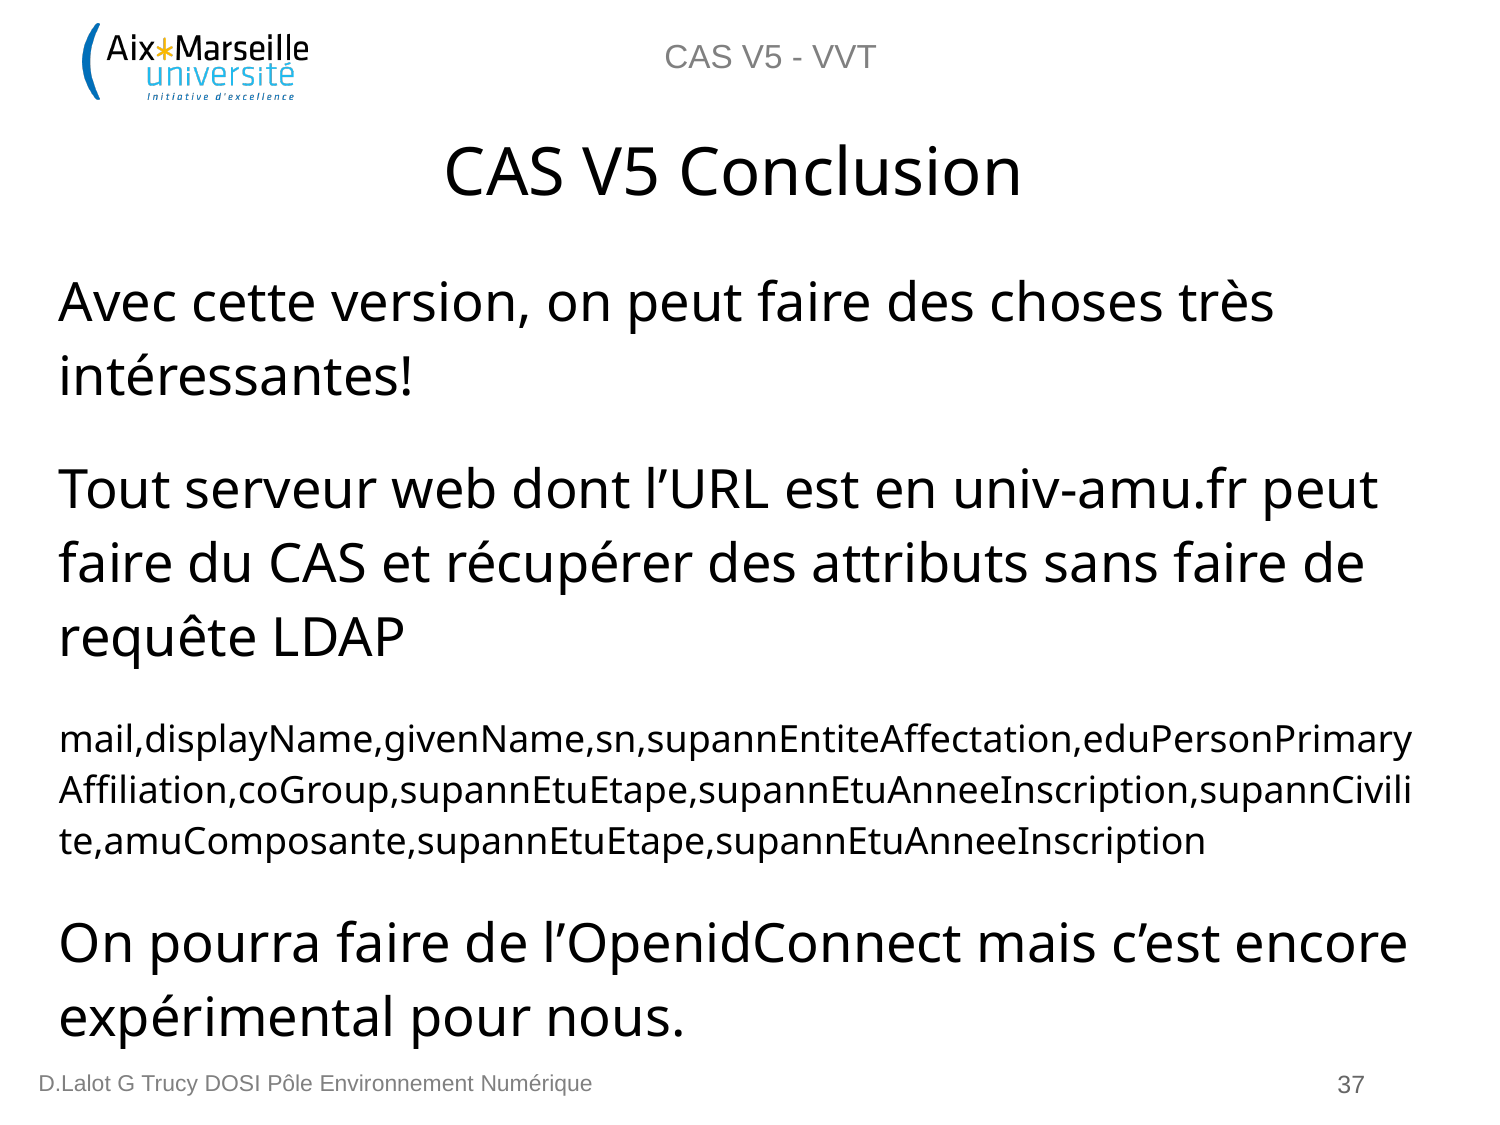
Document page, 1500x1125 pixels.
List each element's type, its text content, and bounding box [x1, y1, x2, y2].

list Avec cette version, on peut faire des choses très intéressantes! Tout serveur web dont l’URL est en univ-amu.fr peut faire du CAS et récupérer des attributs sans faire de requête LDAP mail,displayName,givenName,sn,supannEntiteAffectation,eduPersonPrimaryAffiliation,coGroup,supannEtuEtape,supannEtuAnneeInscription,supannCivilite,amuComposante,supannEtuEtape,supannEtuAnneeInscription On pourra faire de l’OpenidConnect mais c’est encore expérimental pour nous. [59, 263, 1419, 1071]
title CAS V5 Conclusion [67, 75, 1418, 263]
picture [82, 23, 308, 75]
